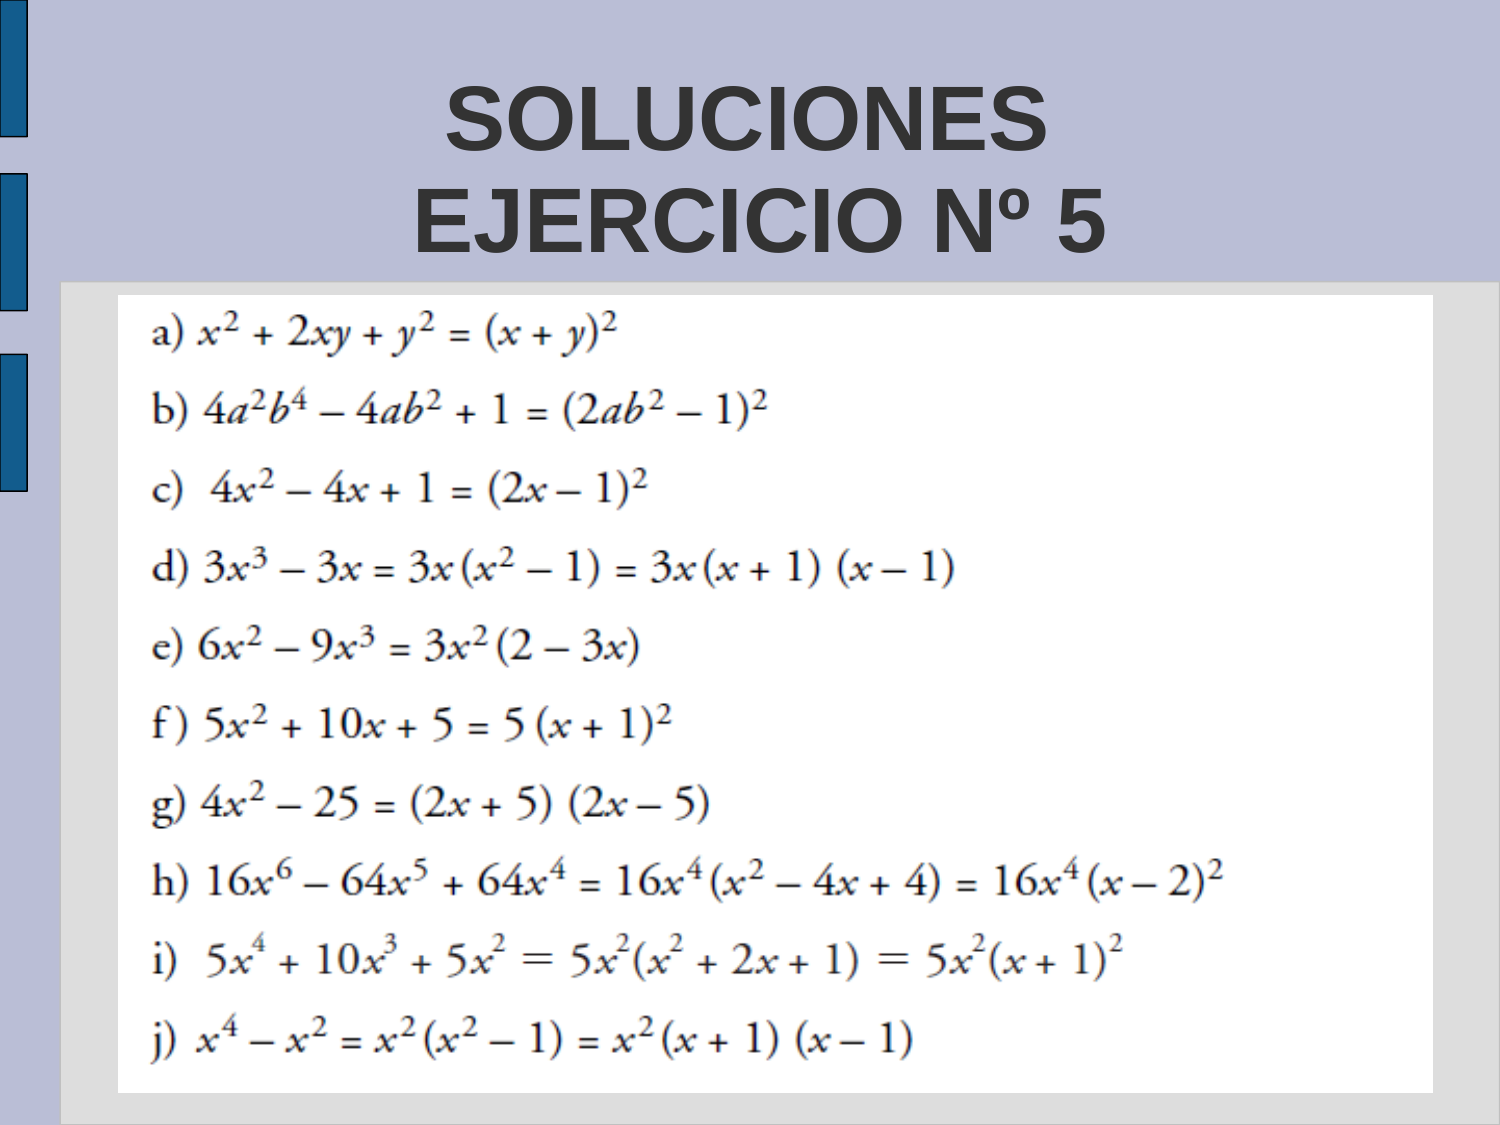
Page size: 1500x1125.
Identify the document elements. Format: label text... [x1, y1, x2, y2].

title SOLUCIONES EJERCICIO Nº 5 [107, 68, 1388, 274]
picture [118, 295, 1433, 1093]
